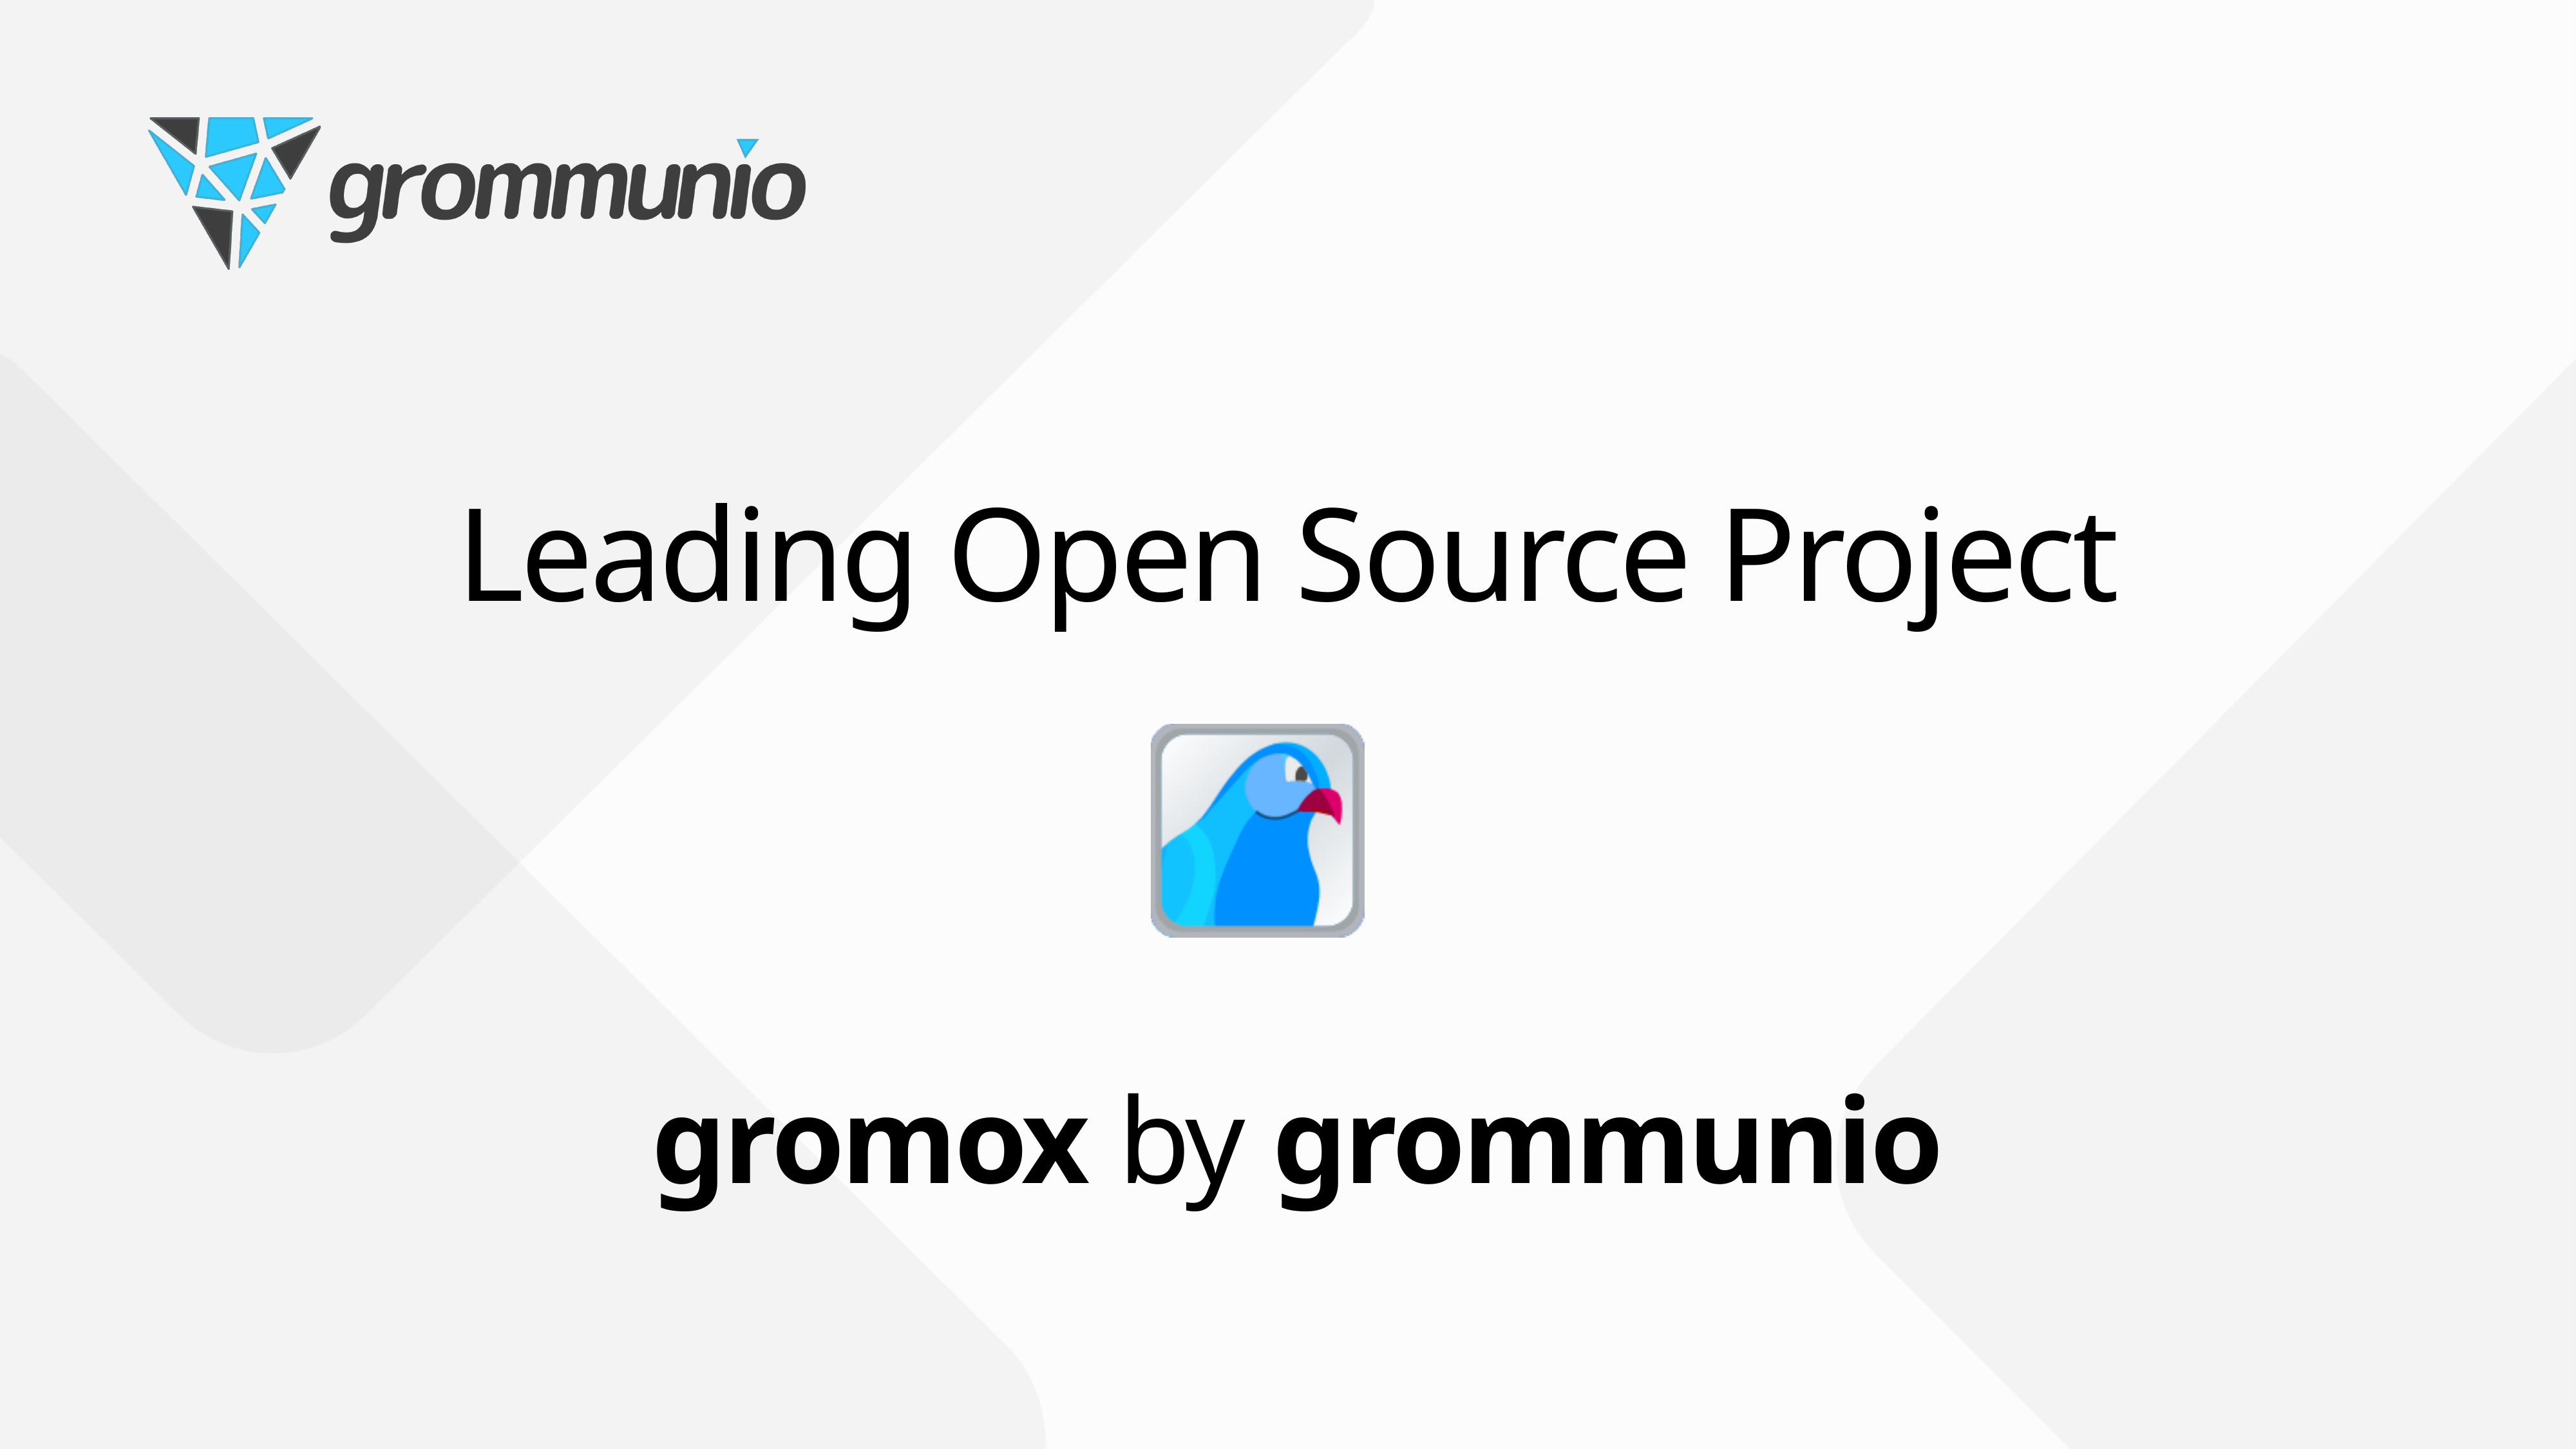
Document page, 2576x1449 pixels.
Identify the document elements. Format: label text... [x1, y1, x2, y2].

list Leading Open Source Project [127, 359, 2449, 631]
picture [0, 0, 2576, 1449]
text_box gromox by grommunio [137, 945, 2458, 1354]
